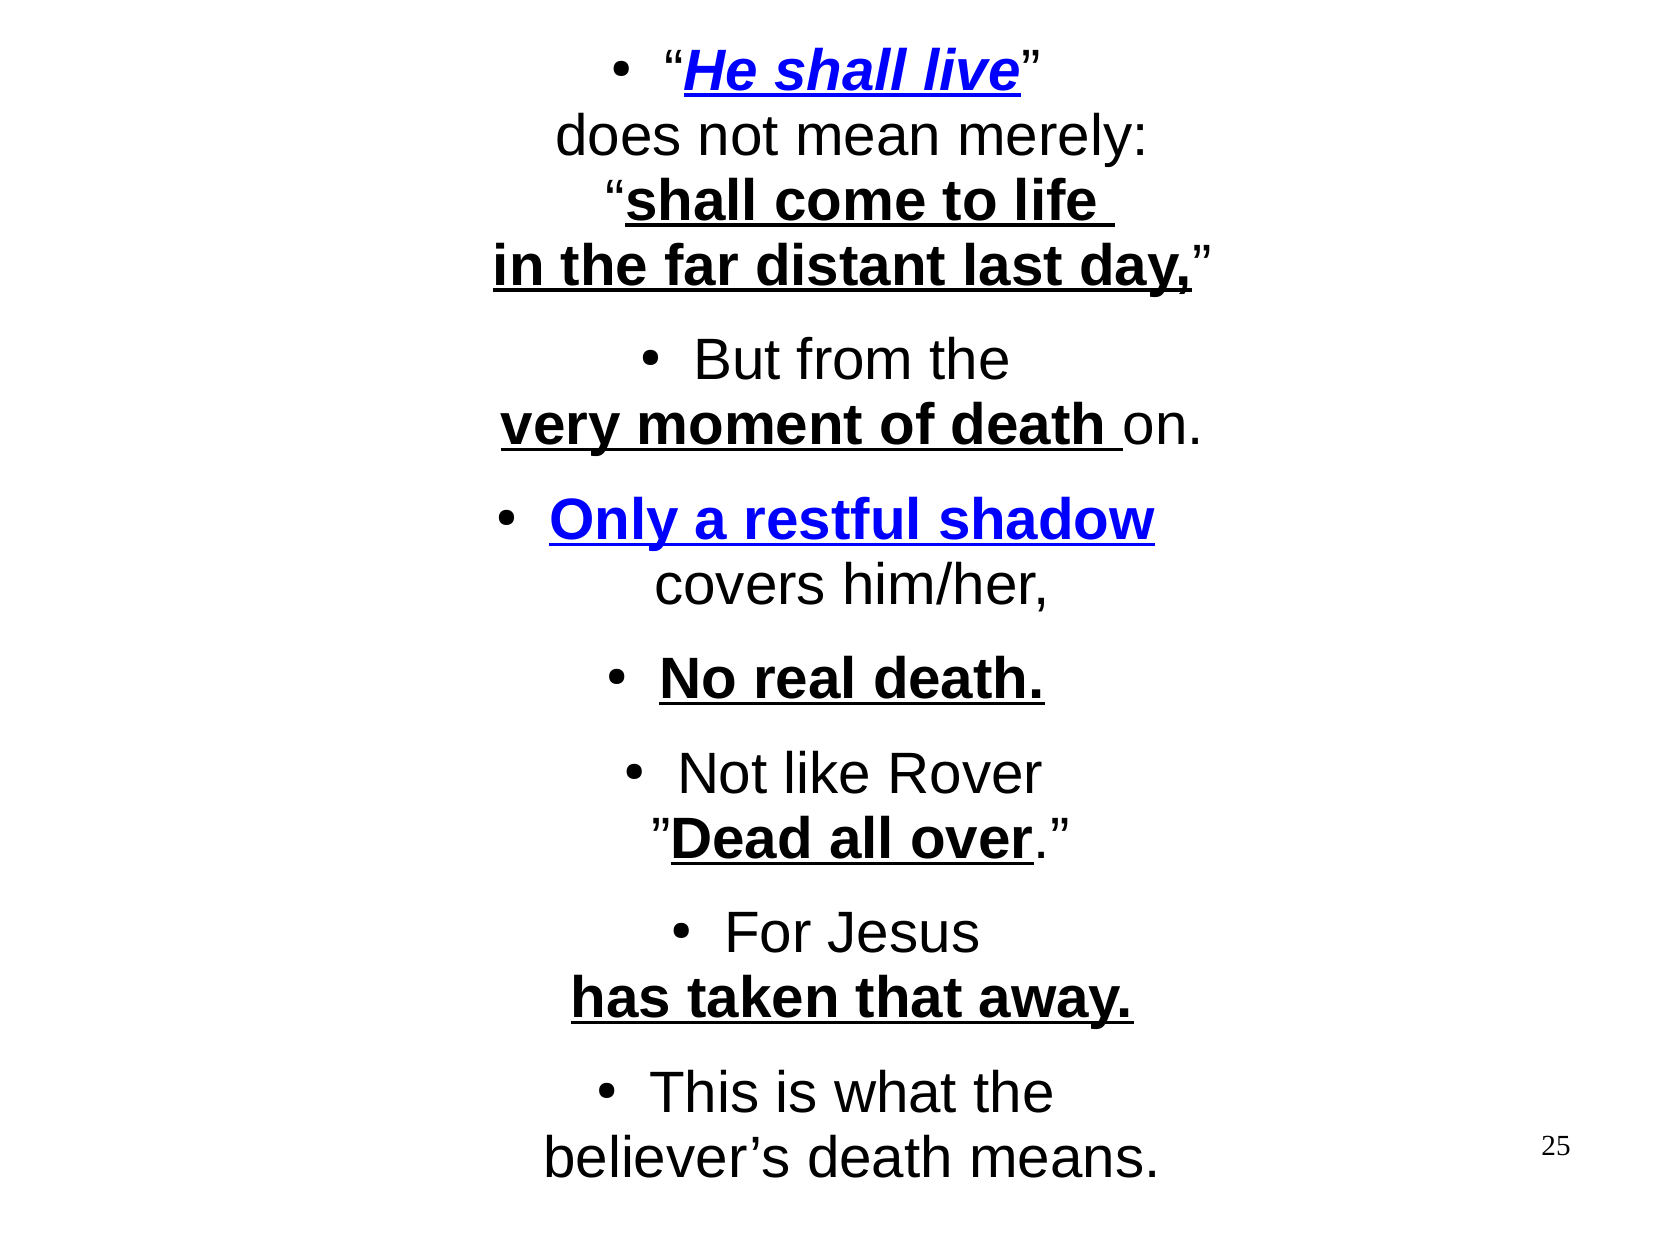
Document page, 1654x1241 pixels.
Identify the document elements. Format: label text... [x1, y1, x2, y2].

list “He shall live” does not mean merely: “shall come to life in the far distant last day,” But from the very moment of death on. Only a restful shadow covers him/her, No real death. Not like Rover ”Dead all over.” For Jesus has taken that away. This is what the believer’s death means. [37, 37, 1613, 1201]
